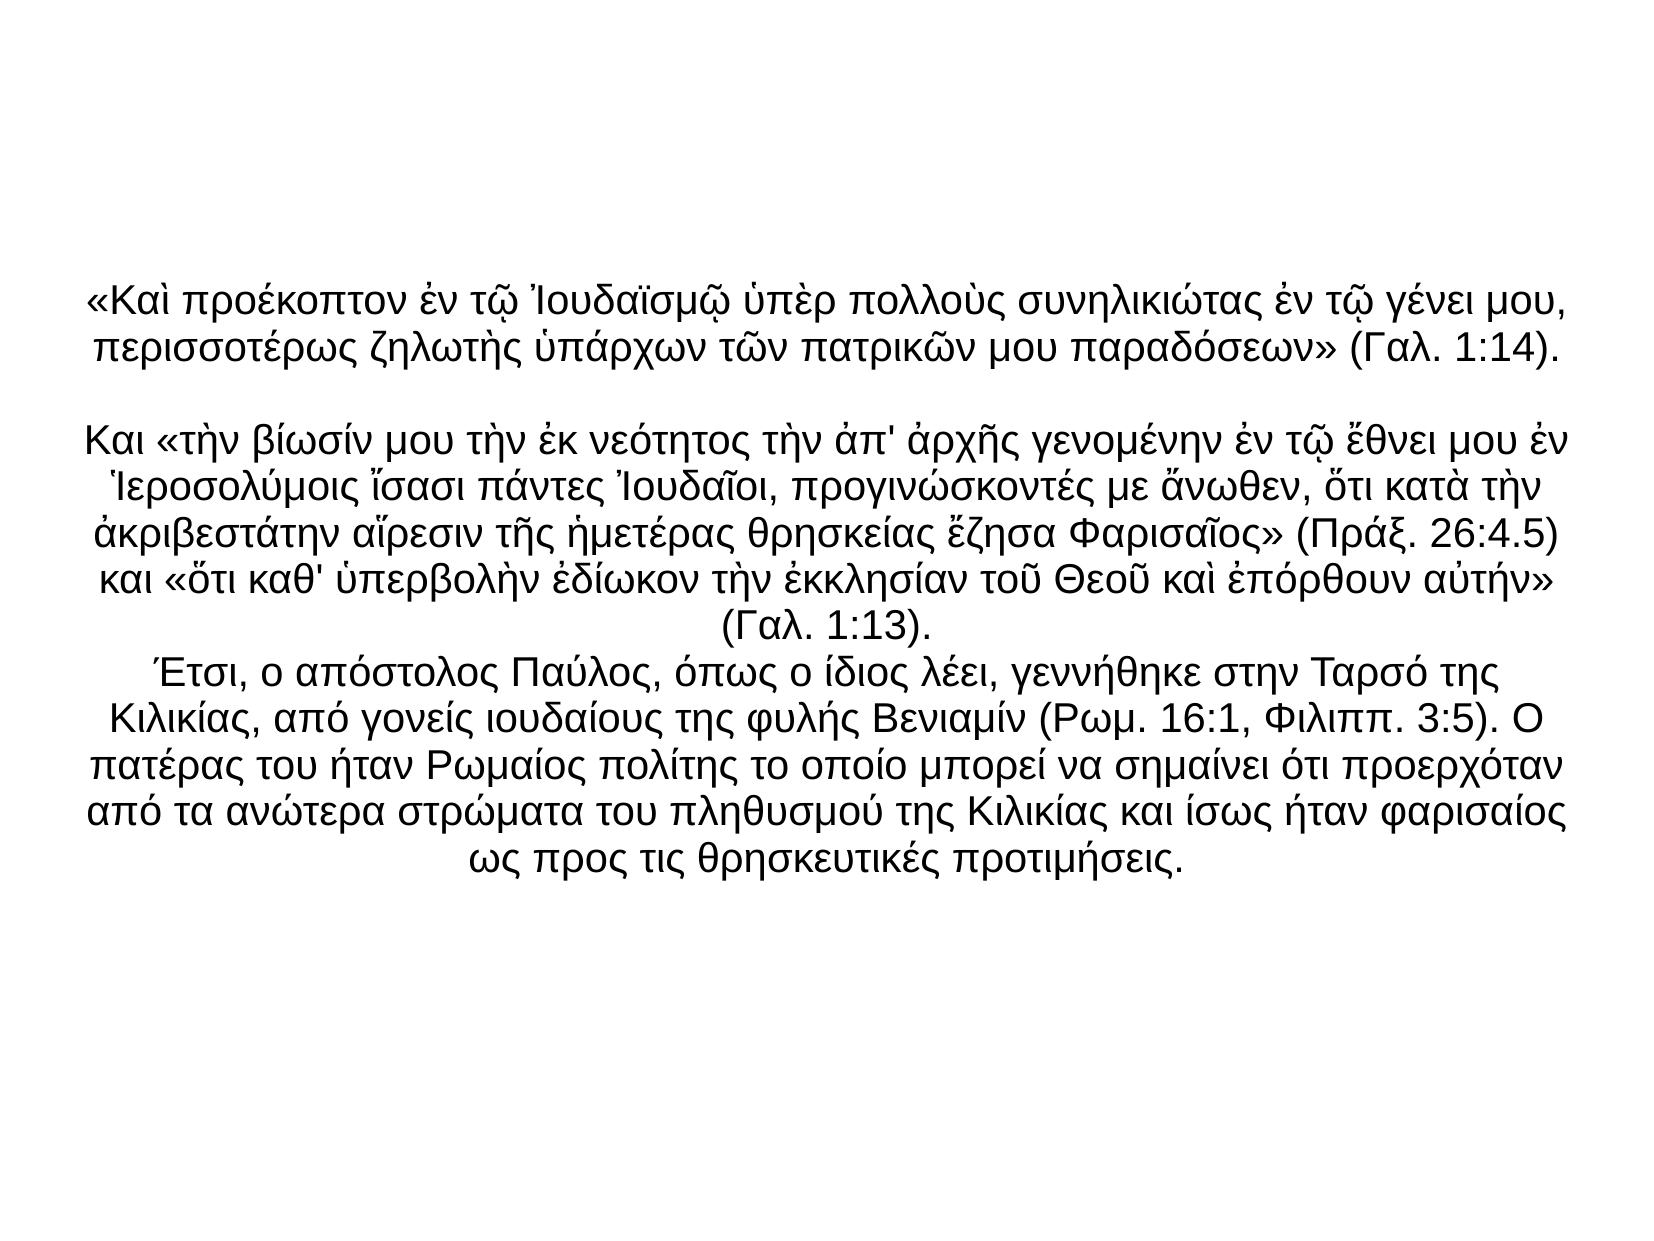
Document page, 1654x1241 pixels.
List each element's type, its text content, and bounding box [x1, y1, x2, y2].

subtitle «Καὶ προέκοπτον ἐν τῷ Ἰουδαϊσμῷ ὑπὲρ πολλοὺς συνηλικιώτας ἐν τῷ γένει μου, περισσοτέρως ζηλωτὴς ὑπάρχων τῶν πατρικῶν μου παραδόσεων» (Γαλ. 1:14). Και «τὴν βίωσίν μου τὴν ἐκ νεότητος τὴν ἀπ' ἀρχῆς γενομένην ἐν τῷ ἔθνει μου ἐν Ἱεροσολύμοις ἴσασι πάντες Ἰουδαῖοι, προγινώσκοντές με ἄνωθεν, ὅτι κατὰ τὴν ἀκριβεστάτην αἵρεσιν τῆς ἡμετέρας θρησκείας ἔζησα Φαρισαῖος» (Πράξ. 26:4.5) και «ὅτι καθ' ὑπερβολὴν ἐδίωκον τὴν ἐκκλησίαν τοῦ Θεοῦ καὶ ἐπόρθουν αὐτήν» (Γαλ. 1:13). Έτσι, ο απόστολος Παύλος, όπως ο ίδιος λέει, γεννήθηκε στην Ταρσό της Κιλικίας, από γονείς ιουδαίους της φυλής Βενιαμίν (Ρωμ. 16:1, Φιλιππ. 3:5). Ο πατέρας του ήταν Ρωμαίος πολίτης το οποίο μπορεί να σημαίνει ότι προερχόταν από τα ανώτερα στρώματα του πληθυσμού της Κιλικίας και ίσως ήταν φαρισαίος ως προς τις θρησκευτικές προτιμήσεις. [82, 49, 1571, 1109]
